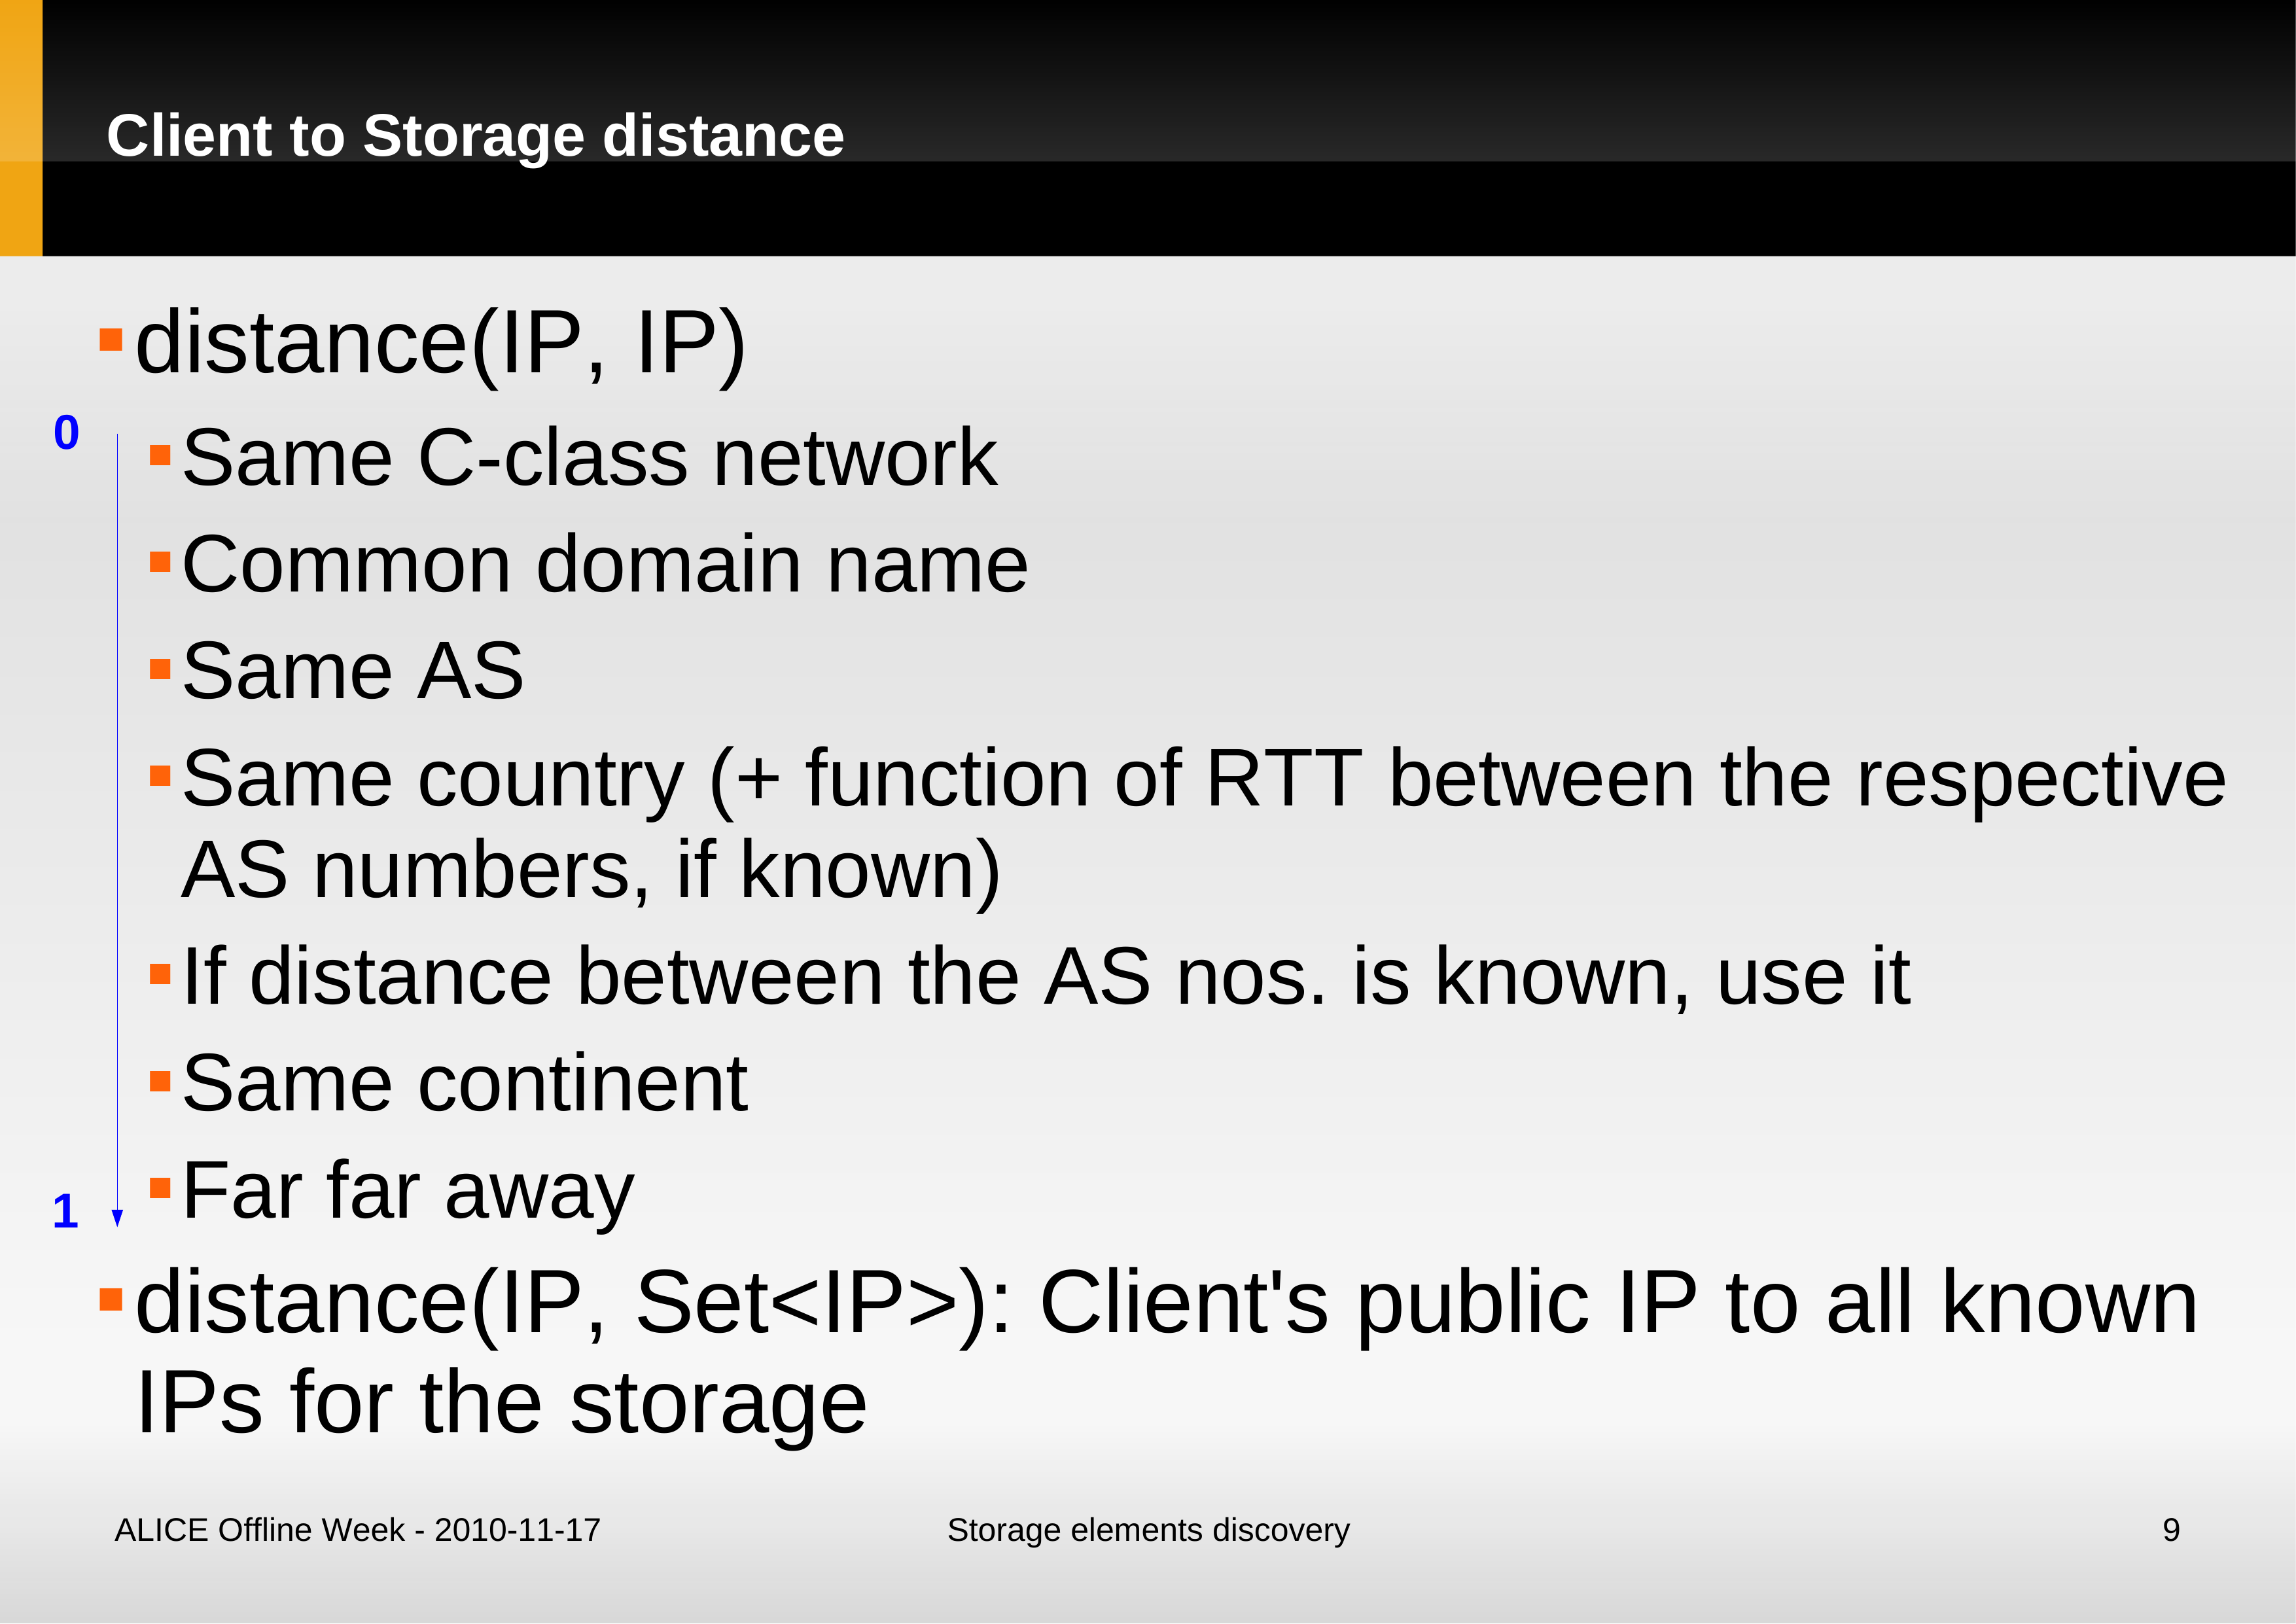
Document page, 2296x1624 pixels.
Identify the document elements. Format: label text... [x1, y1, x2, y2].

picture [0, 0, 2296, 1623]
text_box 0 [43, 400, 96, 475]
list distance(IP, IP) Same C-class network Common domain name Same AS Same country (+ function of RTT between the respective AS numbers, if known) If distance between the AS nos. is known, use it Same continent Far far away distance(IP, Set<IP>): Client's public IP to all known IPs for the storage [88, 291, 2234, 1521]
title Client to Storage distance [106, 9, 2291, 262]
text_box 1 [42, 1178, 113, 1253]
